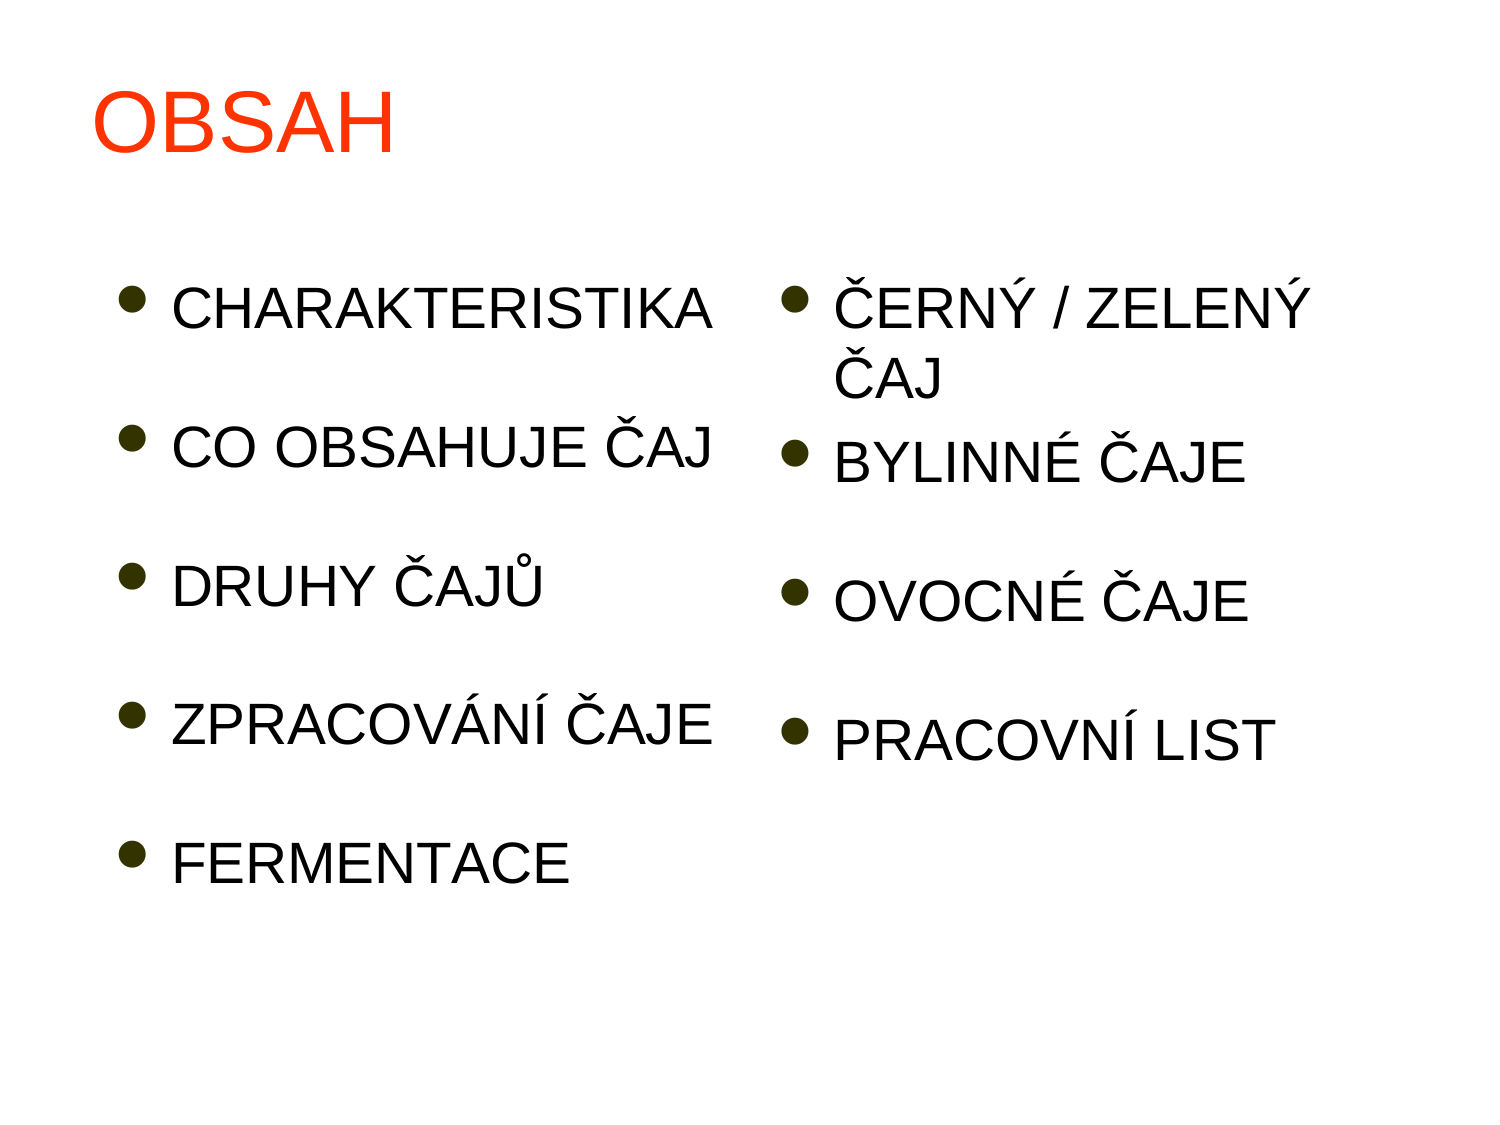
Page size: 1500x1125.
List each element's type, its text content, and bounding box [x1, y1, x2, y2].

list ČERNÝ / ZELENÝ ČAJ BYLINNÉ ČAJE OVOCNÉ ČAJE PRACOVNÍ LIST [762, 262, 1400, 988]
list CHARAKTERISTIKA CO OBSAHUJE ČAJ DRUHY ČAJŮ ZPRACOVÁNÍ ČAJE FERMENTACE [99, 262, 738, 988]
title OBSAH [76, 42, 1392, 193]
